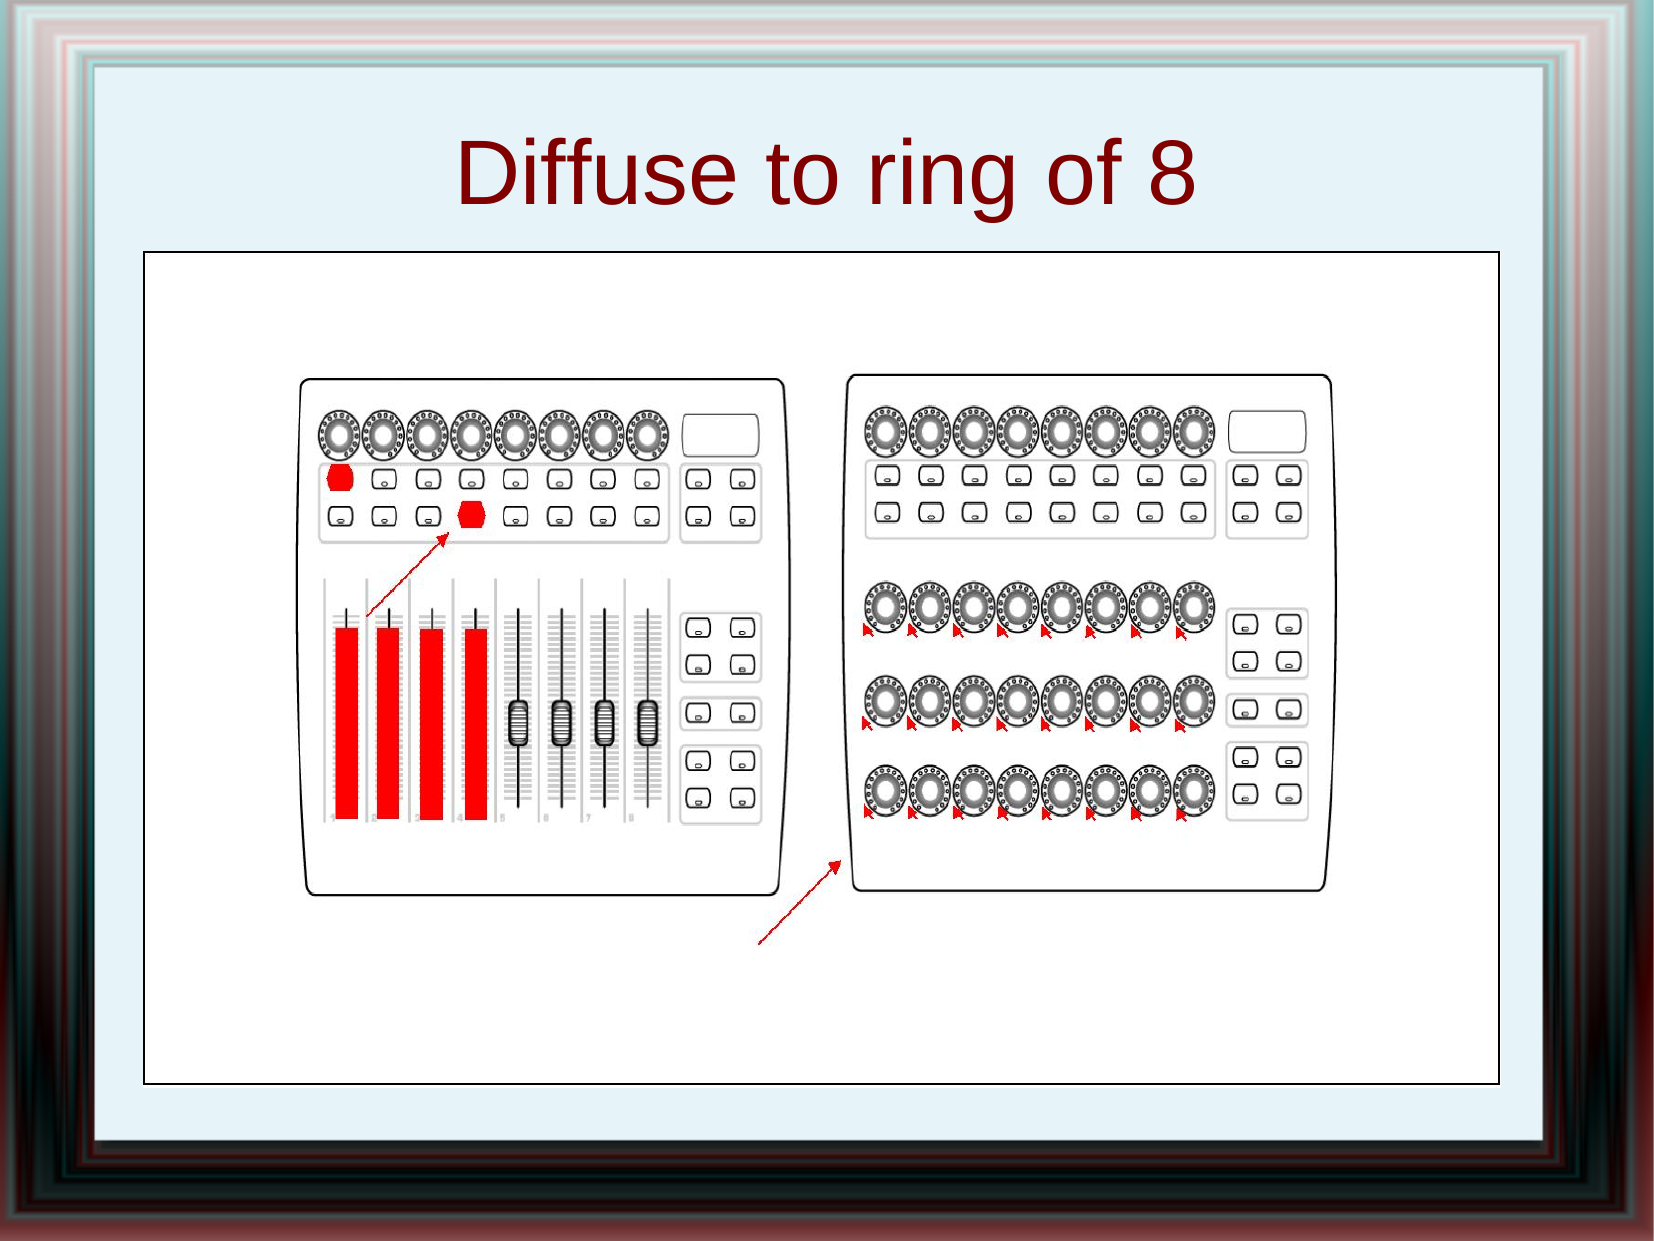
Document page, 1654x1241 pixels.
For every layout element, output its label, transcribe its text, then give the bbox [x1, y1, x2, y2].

title Diffuse to ring of 8 [118, 95, 1536, 250]
picture [0, 0, 1654, 1241]
